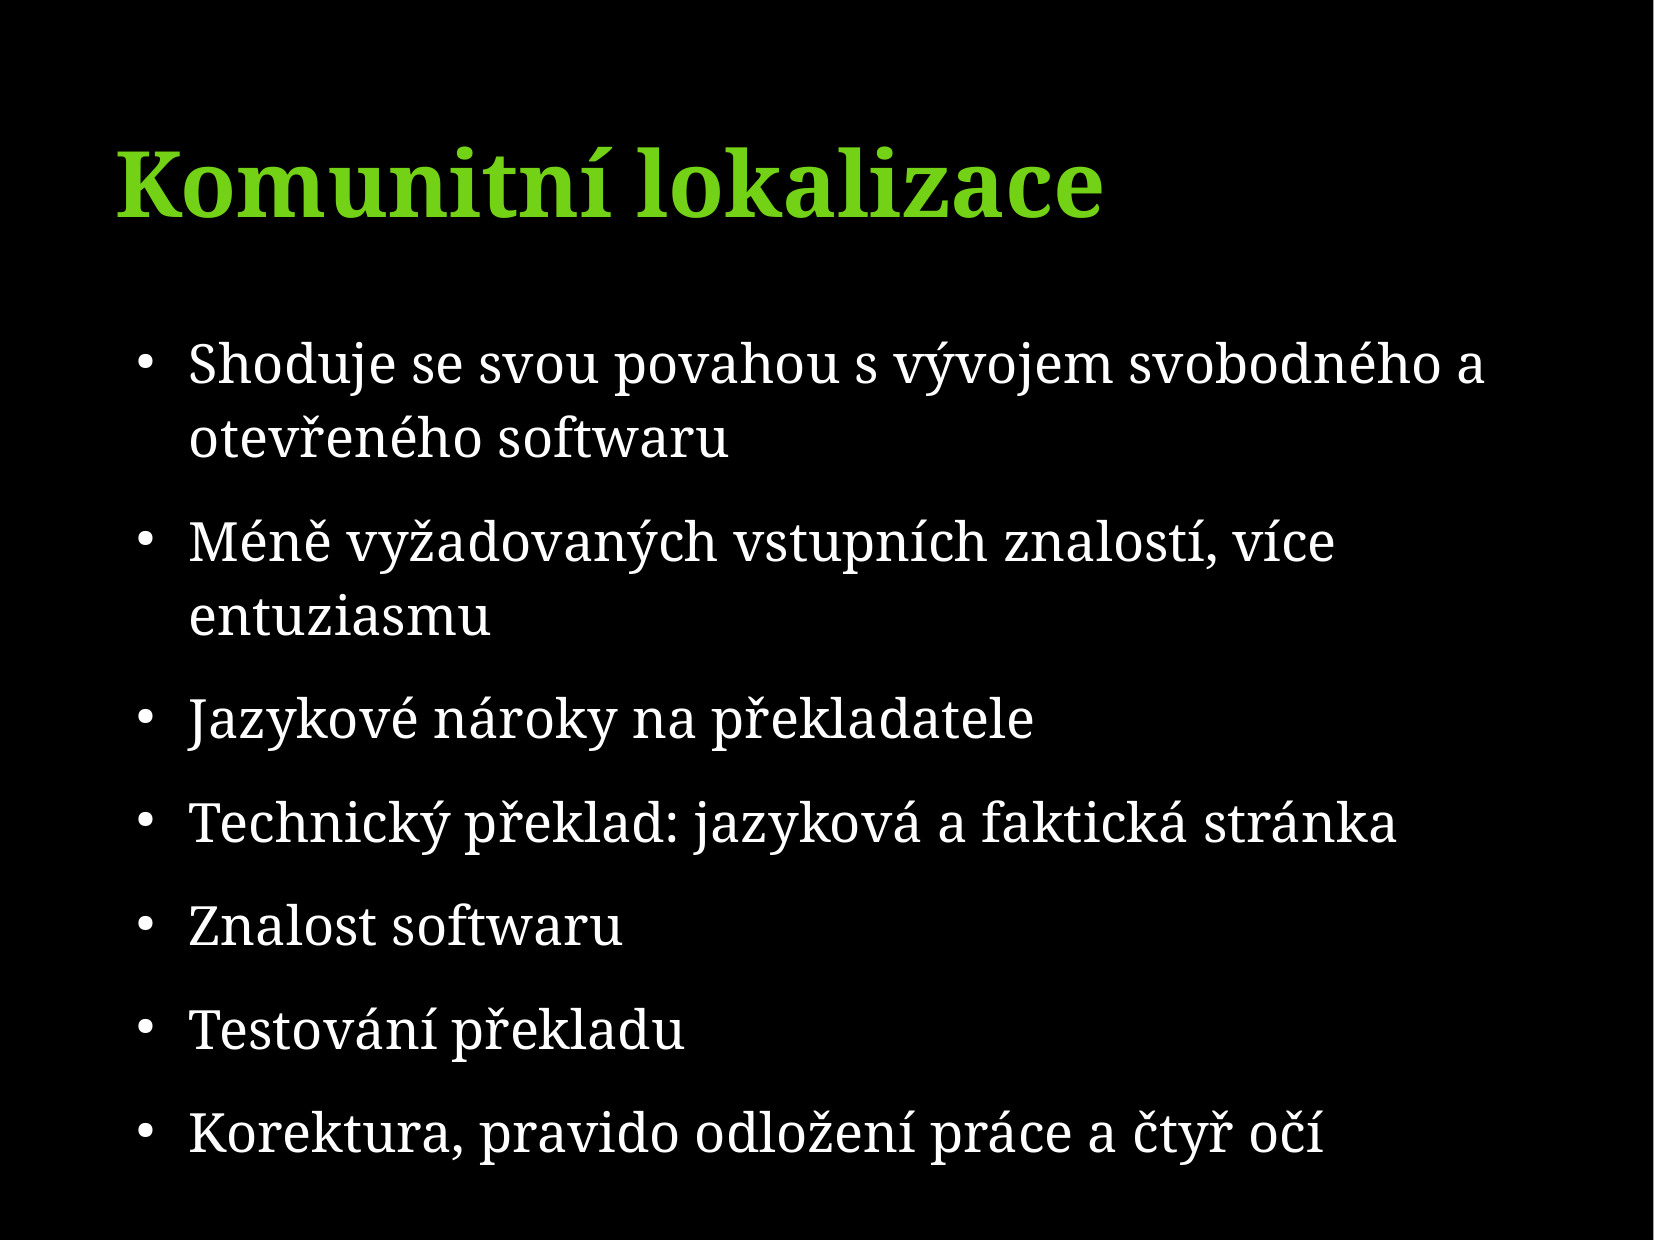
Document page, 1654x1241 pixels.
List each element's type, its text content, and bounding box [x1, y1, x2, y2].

list Shoduje se svou povahou s vývojem svobodného a otevřeného softwaru Méně vyžadovaných vstupních znalostí, více entuziasmu Jazykové nároky na překladatele Technický překlad: jazyková a faktická stránka Znalost softwaru Testování překladu Korektura, pravido odložení práce a čtyř očí [118, 325, 1536, 1145]
title Komunitní lokalizace [115, 78, 1539, 287]
